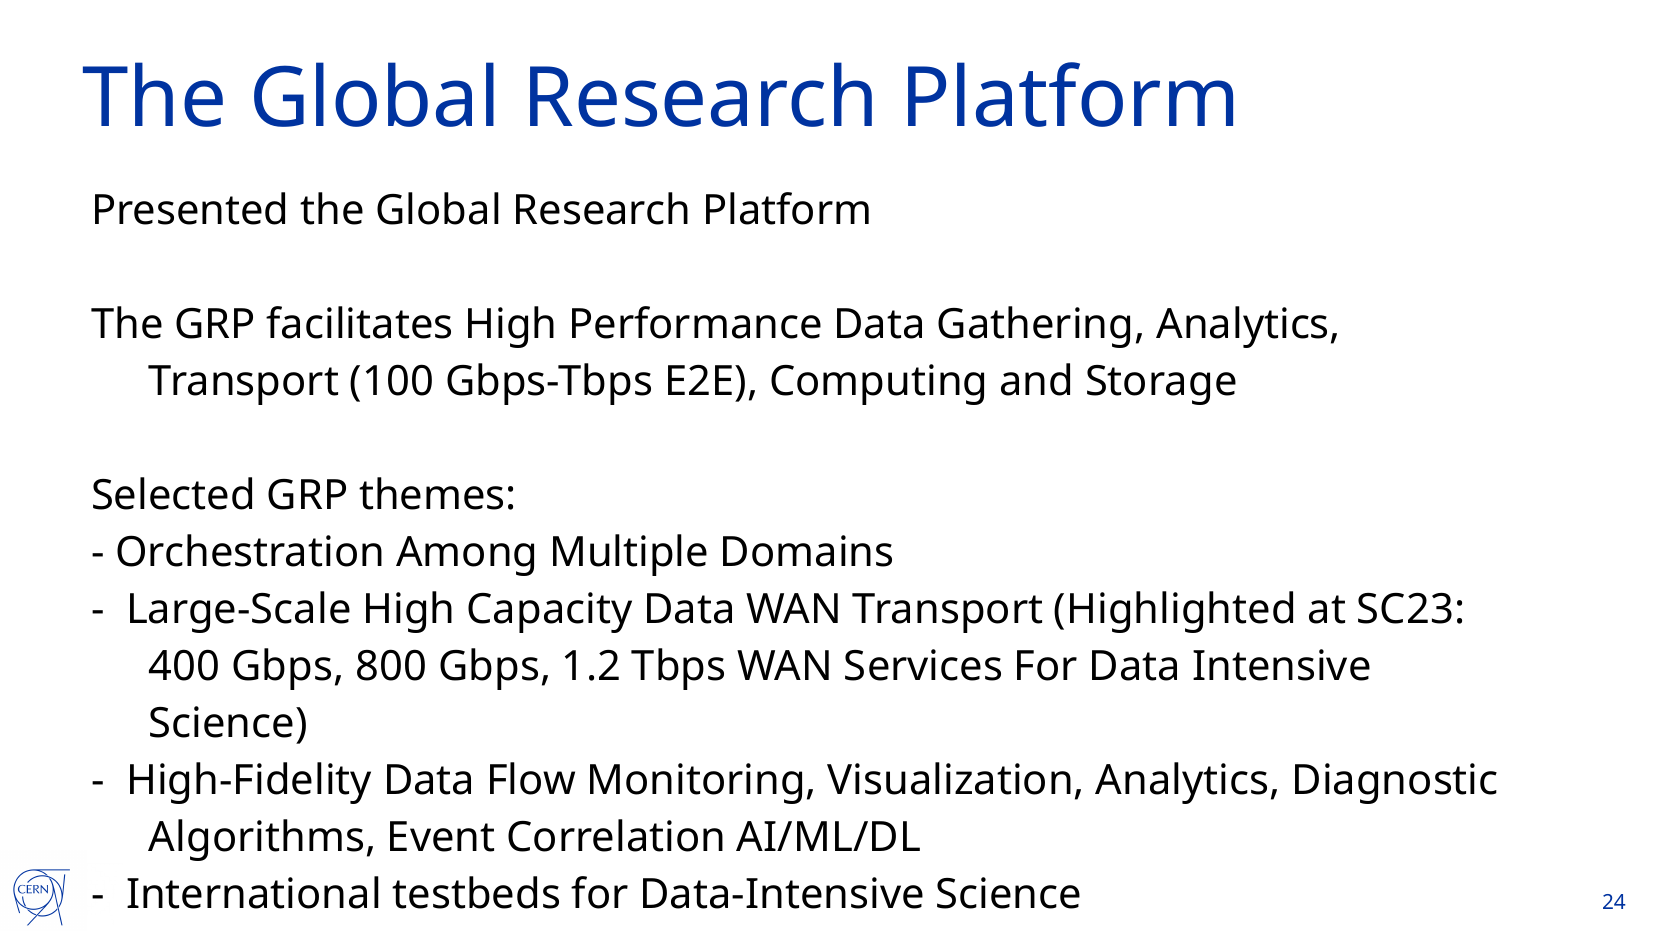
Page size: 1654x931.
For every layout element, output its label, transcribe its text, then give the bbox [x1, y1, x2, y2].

picture [0, 850, 76, 931]
title The Global Research Platform [82, 37, 1571, 142]
text_box Presented the Global Research Platform The GRP facilitates High Performance Data Gathering, Analytics, Transport (100 Gbps-Tbps E2E), Computing and Storage Selected GRP themes: - Orchestration Among Multiple Domains - Large-Scale High Capacity Data WAN Transport (Highlighted at SC23: 400 Gbps, 800 Gbps, 1.2 Tbps WAN Services For Data Intensive Science) - High-Fidelity Data Flow Monitoring, Visualization, Analytics, Diagnostic Algorithms, Event Correlation AI/ML/DL - International testbeds for Data-Intensive Science https://indico.cern.ch/event/1349135/contributions/5865453/attachments/2834454/4952944/Global%20Research%20Platform.pdf [76, 172, 1546, 931]
